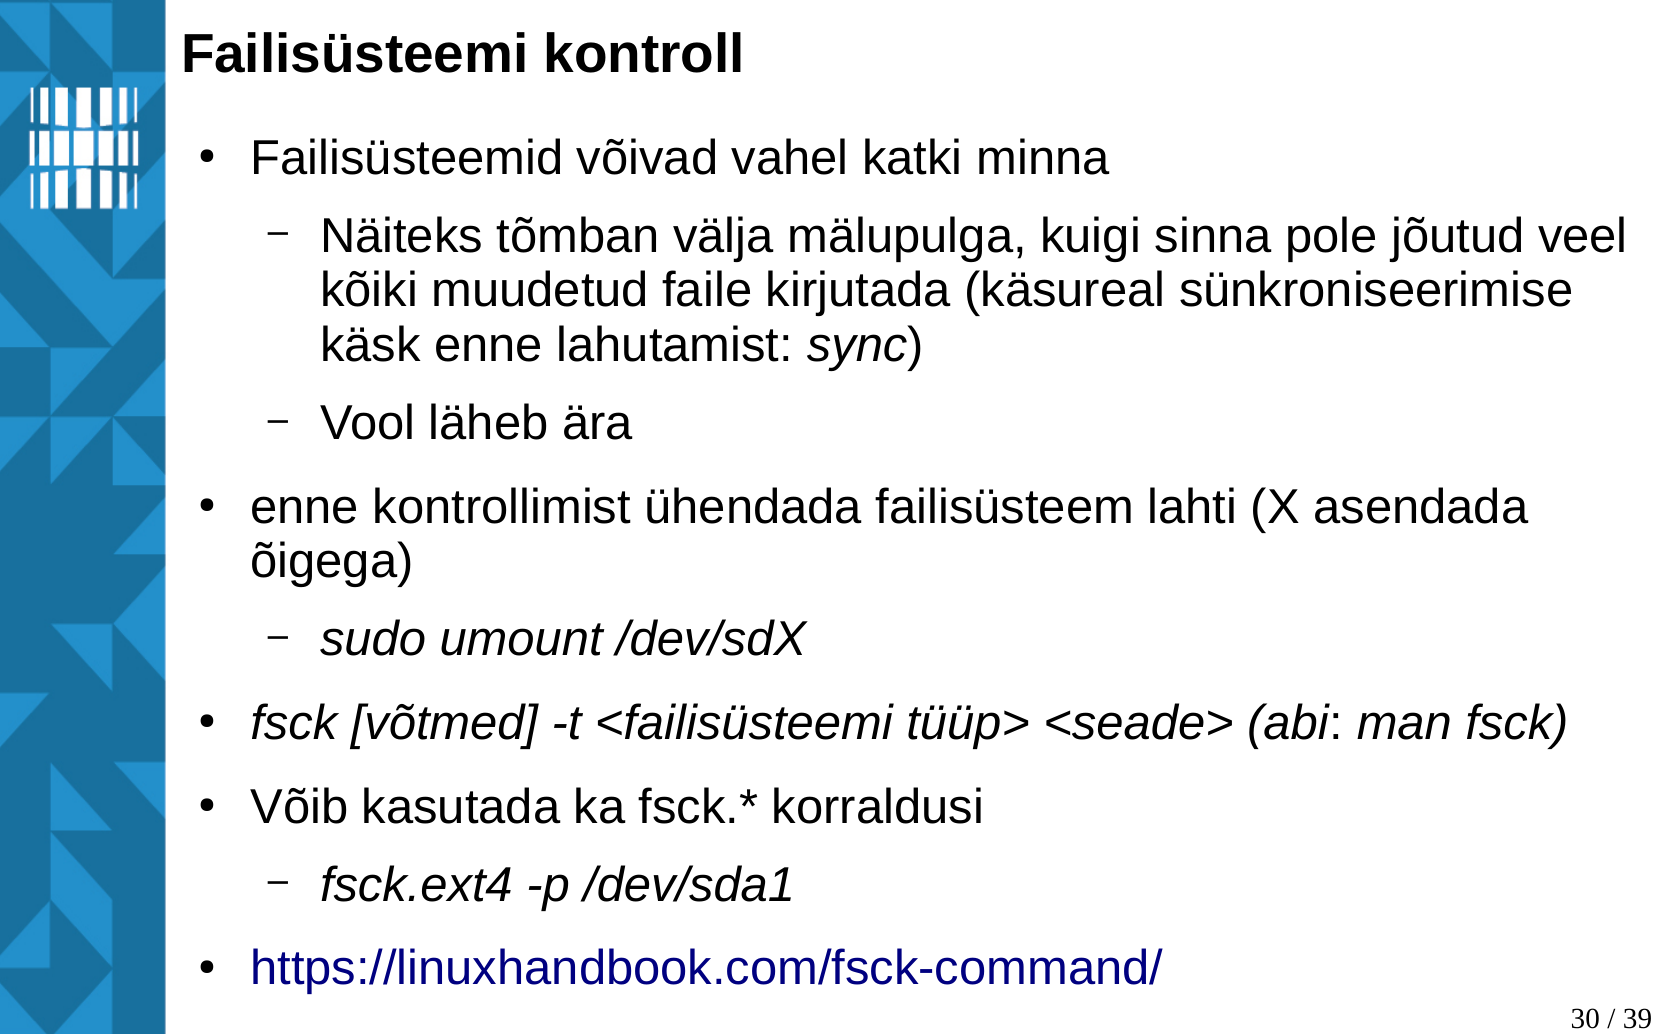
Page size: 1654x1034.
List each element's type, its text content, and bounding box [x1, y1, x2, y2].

title Failisüsteemi kontroll [181, 1, 1583, 105]
list Failisüsteemid võivad vahel katki minna Näiteks tõmban välja mälupulga, kuigi sinna pole jõutud veel kõiki muudetud faile kirjutada (käsureal sünkroniseerimise käsk enne lahutamist: sync) Vool läheb ära enne kontrollimist ühendada failisüsteem lahti (X asendada õigega) sudo umount /dev/sdX fsck [võtmed] -t <failisüsteemi tüüp> <seade> (abi: man fsck) Võib kasutada ka fsck.* korraldusi fsck.ext4 -p /dev/sda1 https://linuxhandbook.com/fsck-command/ [181, 129, 1642, 997]
